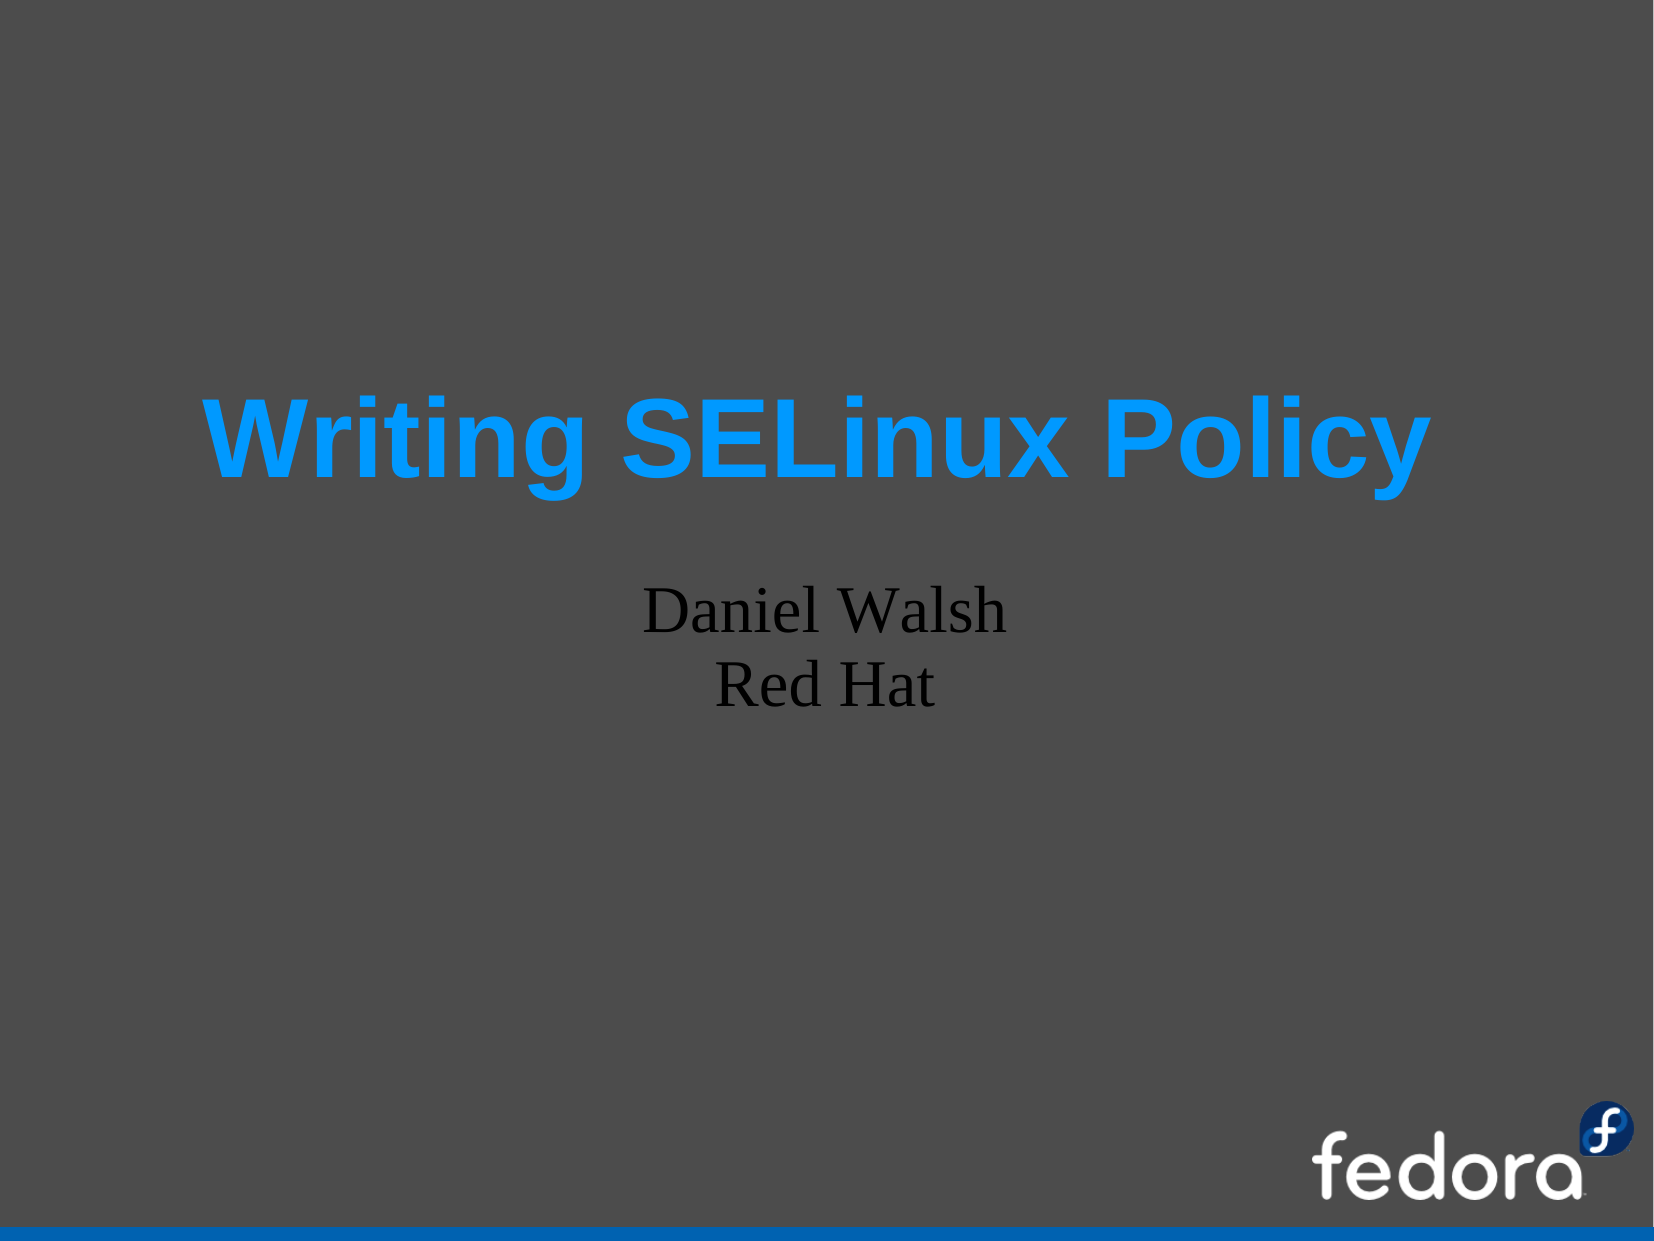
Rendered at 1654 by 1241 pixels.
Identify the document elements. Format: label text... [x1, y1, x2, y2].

subtitle Daniel Walsh Red Hat [74, 505, 1575, 863]
title Writing SELinux Policy [112, 342, 1525, 505]
picture [1312, 1101, 1634, 1200]
